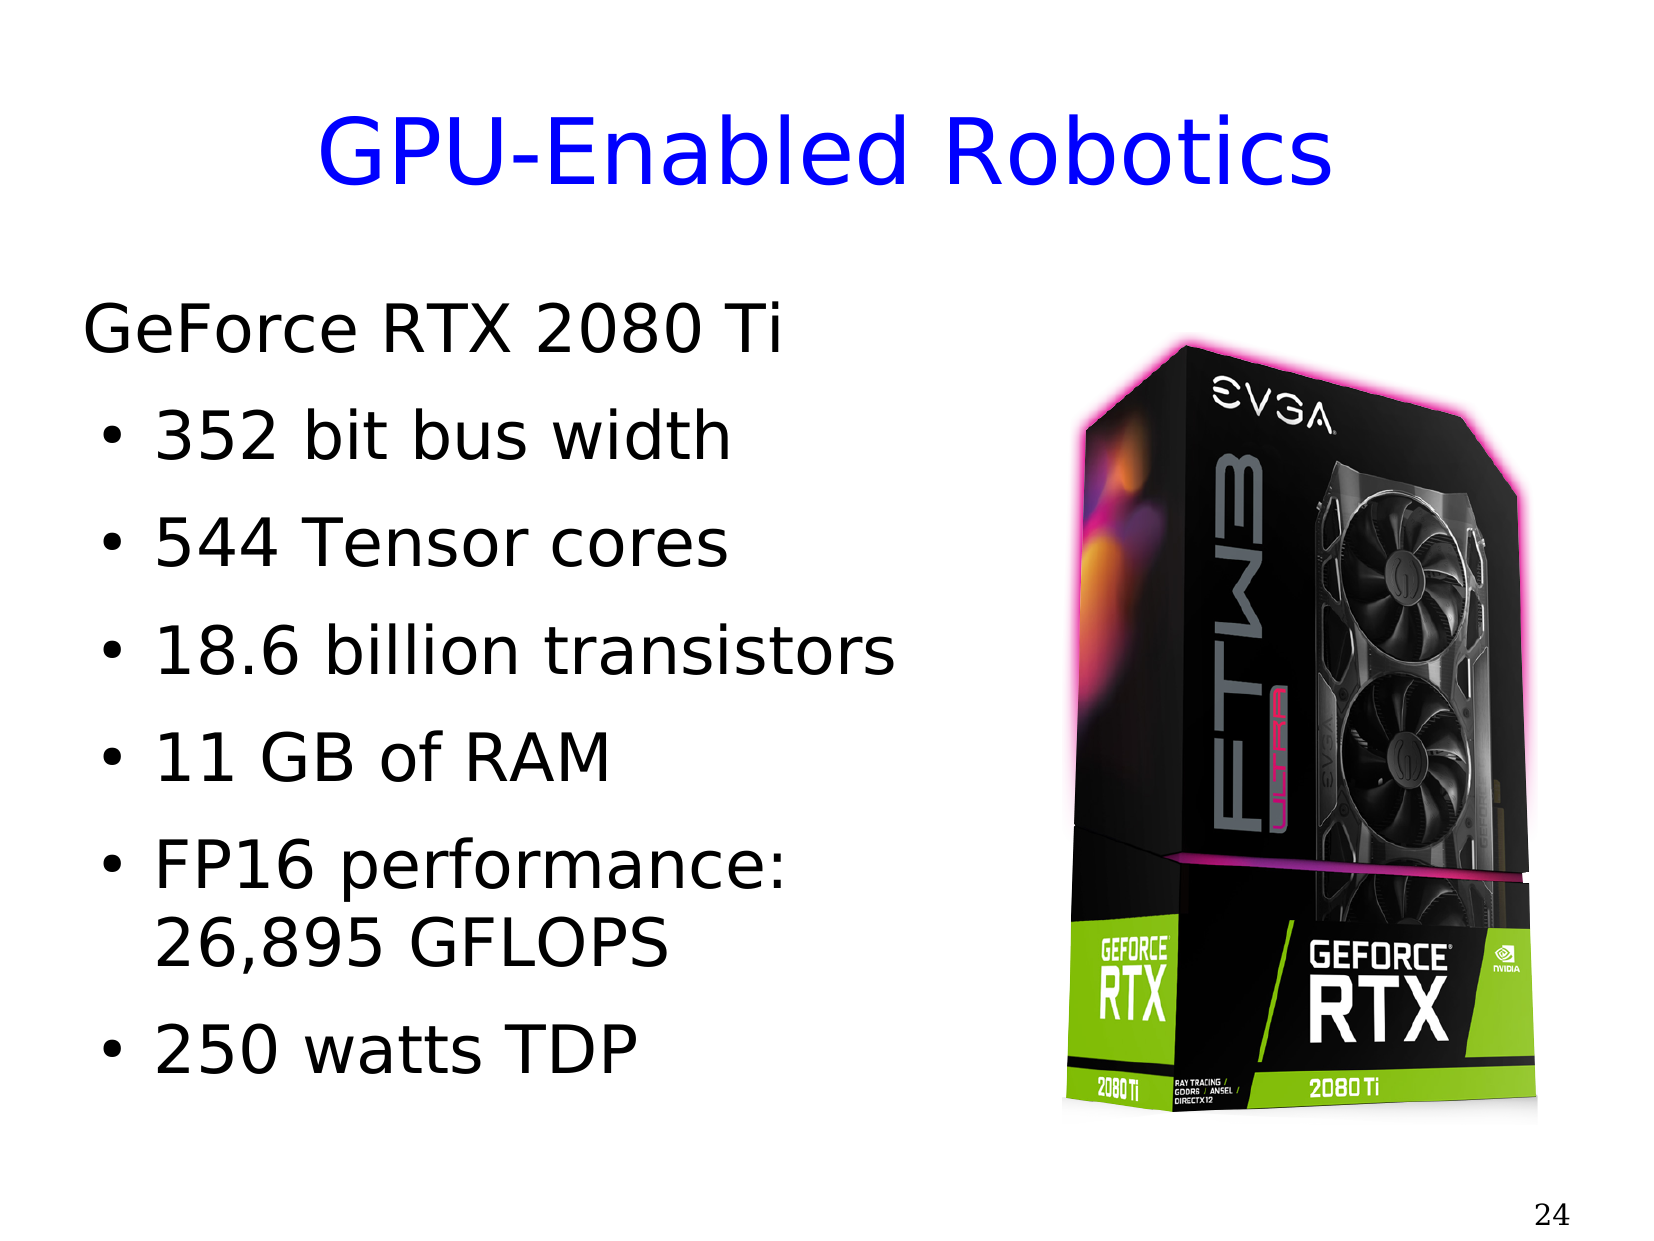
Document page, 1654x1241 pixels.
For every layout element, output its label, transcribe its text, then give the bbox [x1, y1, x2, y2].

picture [1062, 332, 1538, 1126]
title GPU-Enabled Robotics [82, 49, 1571, 257]
list GeForce RTX 2080 Ti 352 bit bus width 544 Tensor cores 18.6 billion transistors 11 GB of RAM FP16 performance: 26,895 GFLOPS 250 watts TDP [82, 290, 901, 1109]
